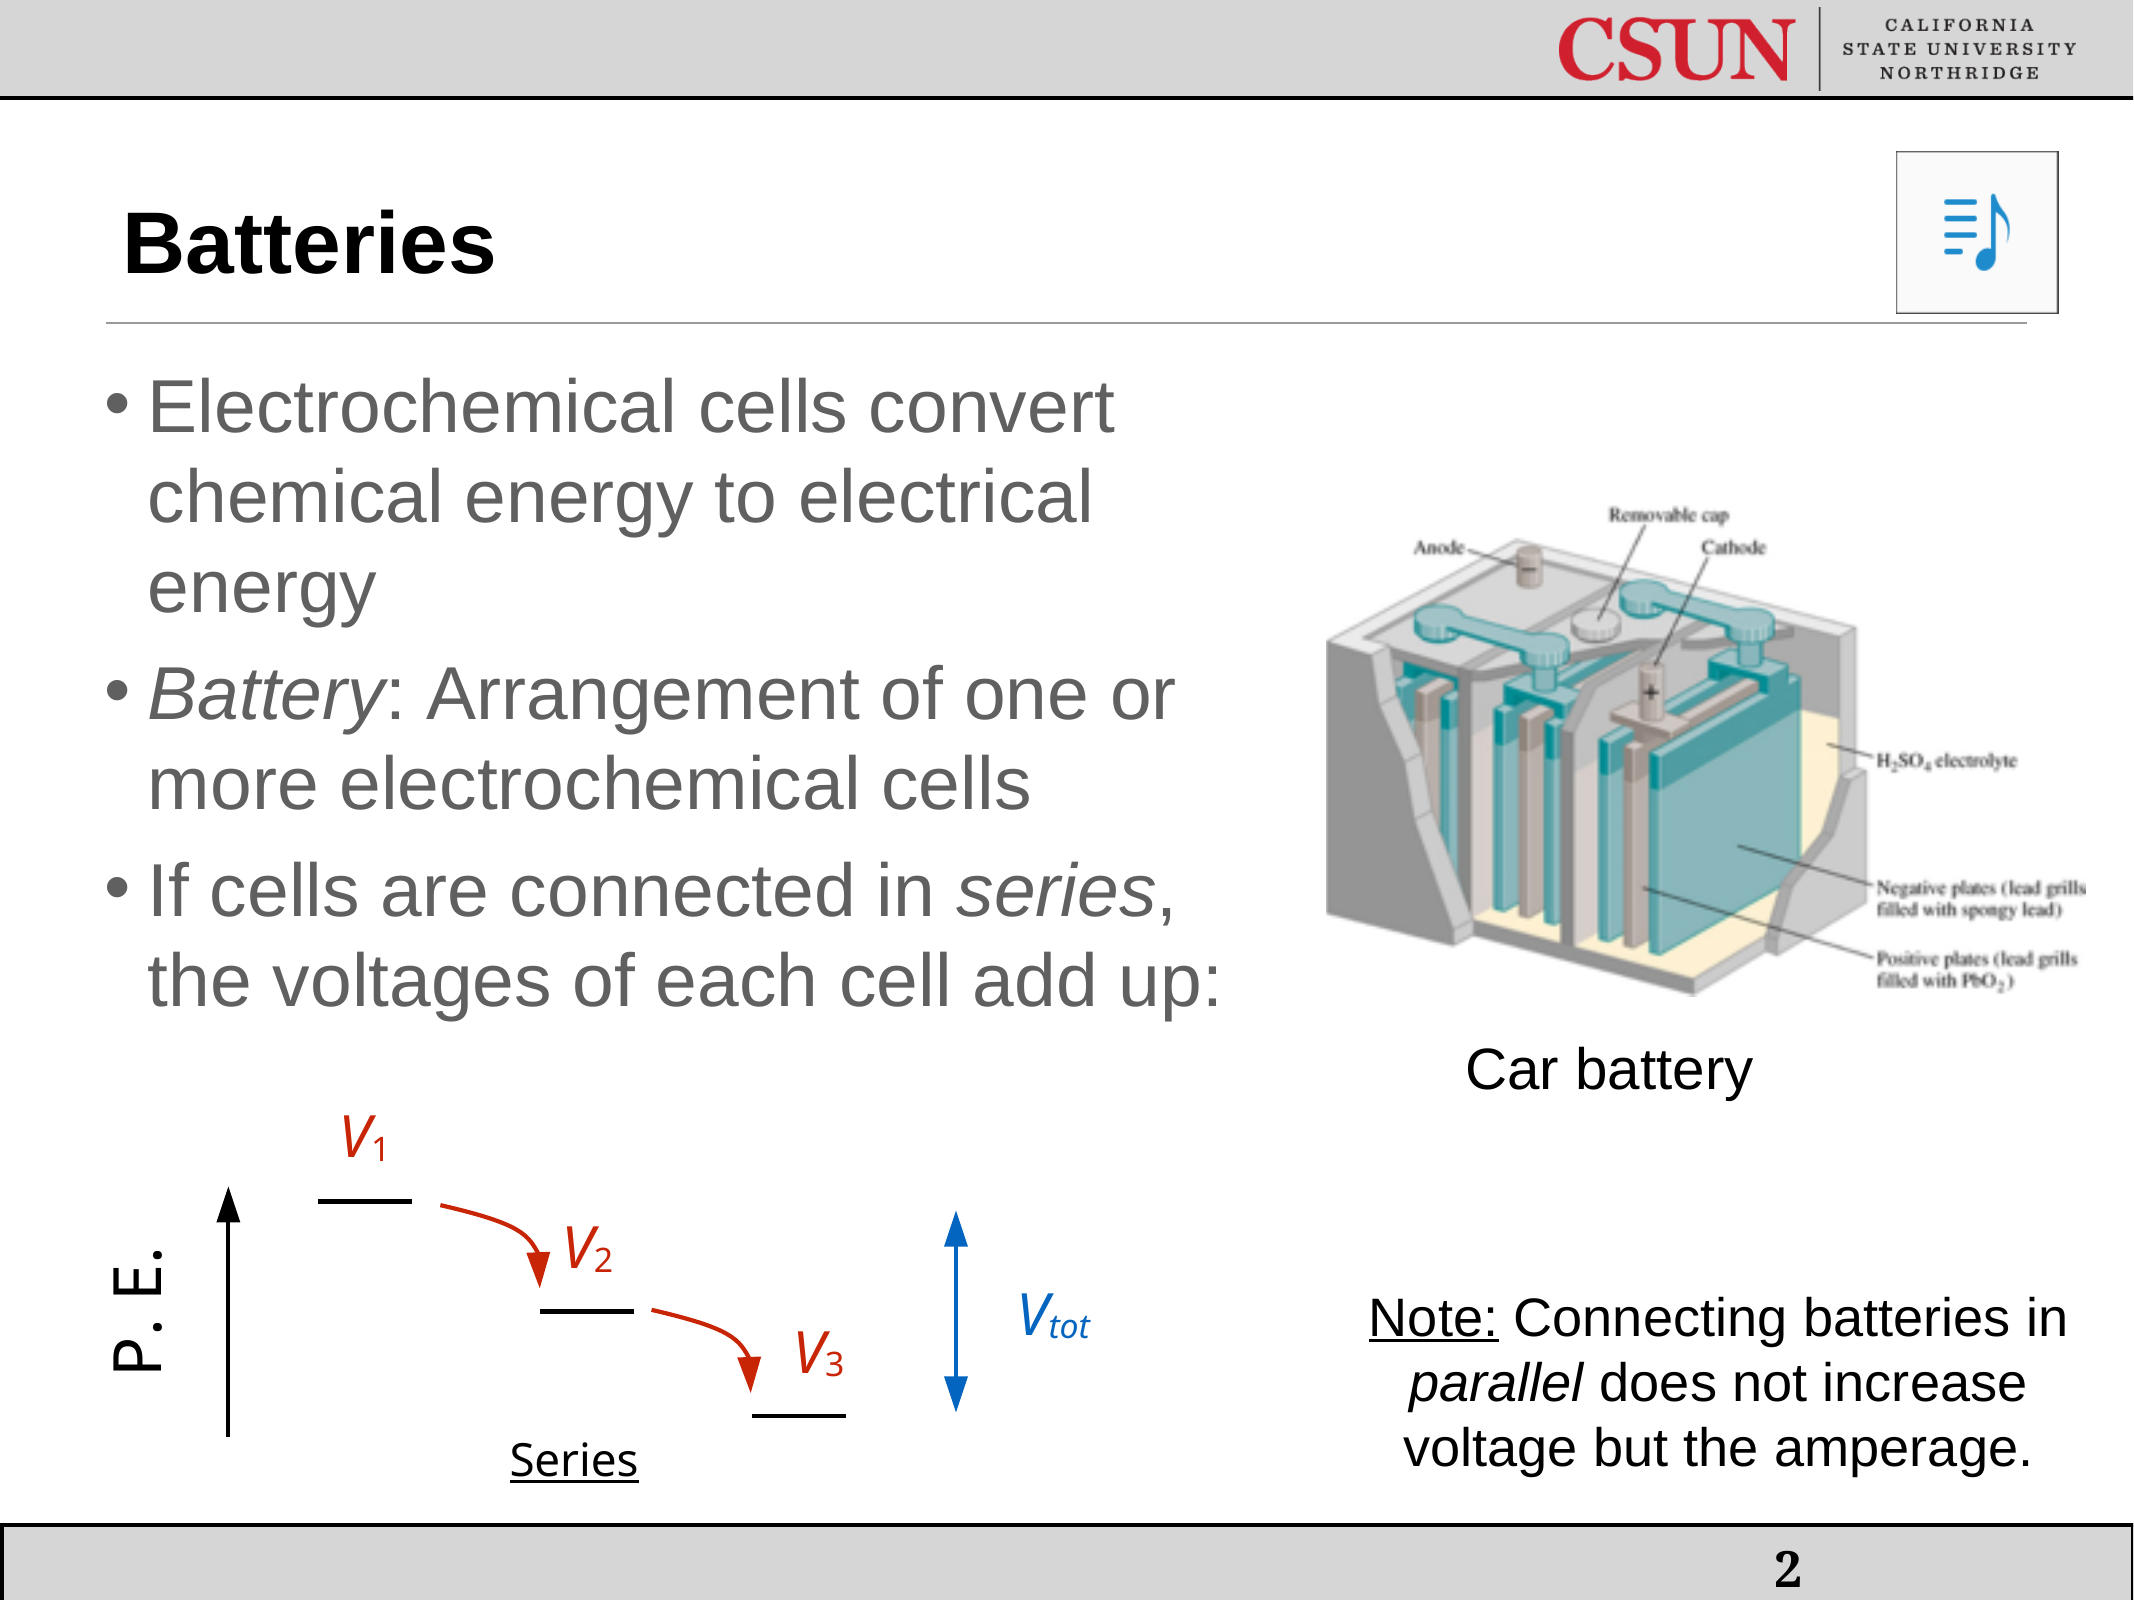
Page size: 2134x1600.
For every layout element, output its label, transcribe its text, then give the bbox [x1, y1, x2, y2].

text_box Vtot [1007, 1268, 1099, 1356]
text_box P. E. [86, 1237, 183, 1386]
text_box Series [494, 1422, 666, 1493]
title Batteries [113, 195, 571, 300]
text_box [1894, 150, 2060, 316]
list Electrochemical cells convert chemical energy to electrical energy Battery: Arrangement of one or more electrochemical cells If cells are connected in series, the voltages of each cell add up: [95, 349, 1304, 1060]
text_box Note: Connecting batteries in parallel does not increase voltage but the amperage. [1354, 1275, 2090, 1485]
text_box V1 [330, 1091, 399, 1178]
text_box V2 [553, 1202, 622, 1289]
text_box Car battery [1450, 1024, 1812, 1109]
picture [1326, 504, 2086, 997]
picture [1559, 7, 2076, 91]
text_box V3 [784, 1306, 853, 1394]
